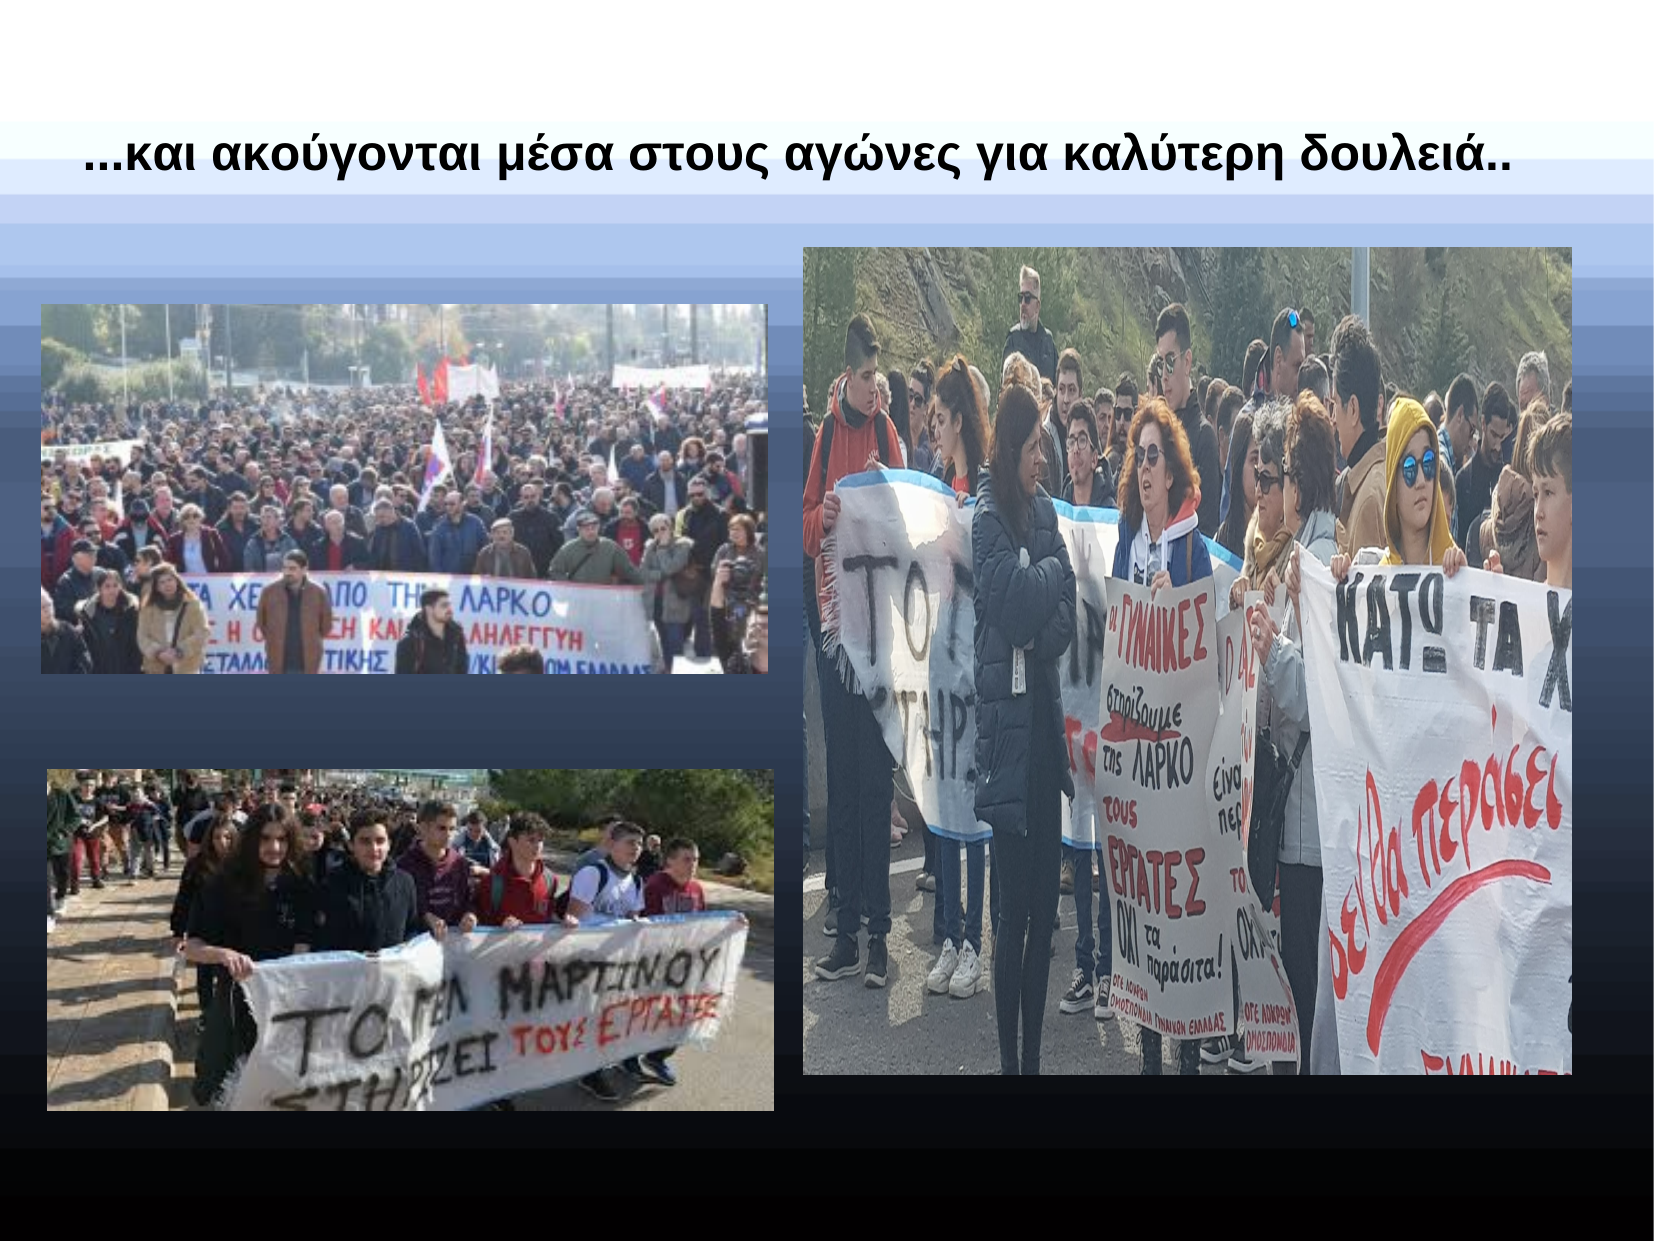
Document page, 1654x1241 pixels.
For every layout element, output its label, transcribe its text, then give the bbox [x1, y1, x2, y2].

title ...και ακούγονται μέσα στους αγώνες για καλύτερη δουλειά.. [82, 49, 1571, 257]
picture [0, 0, 1654, 1241]
